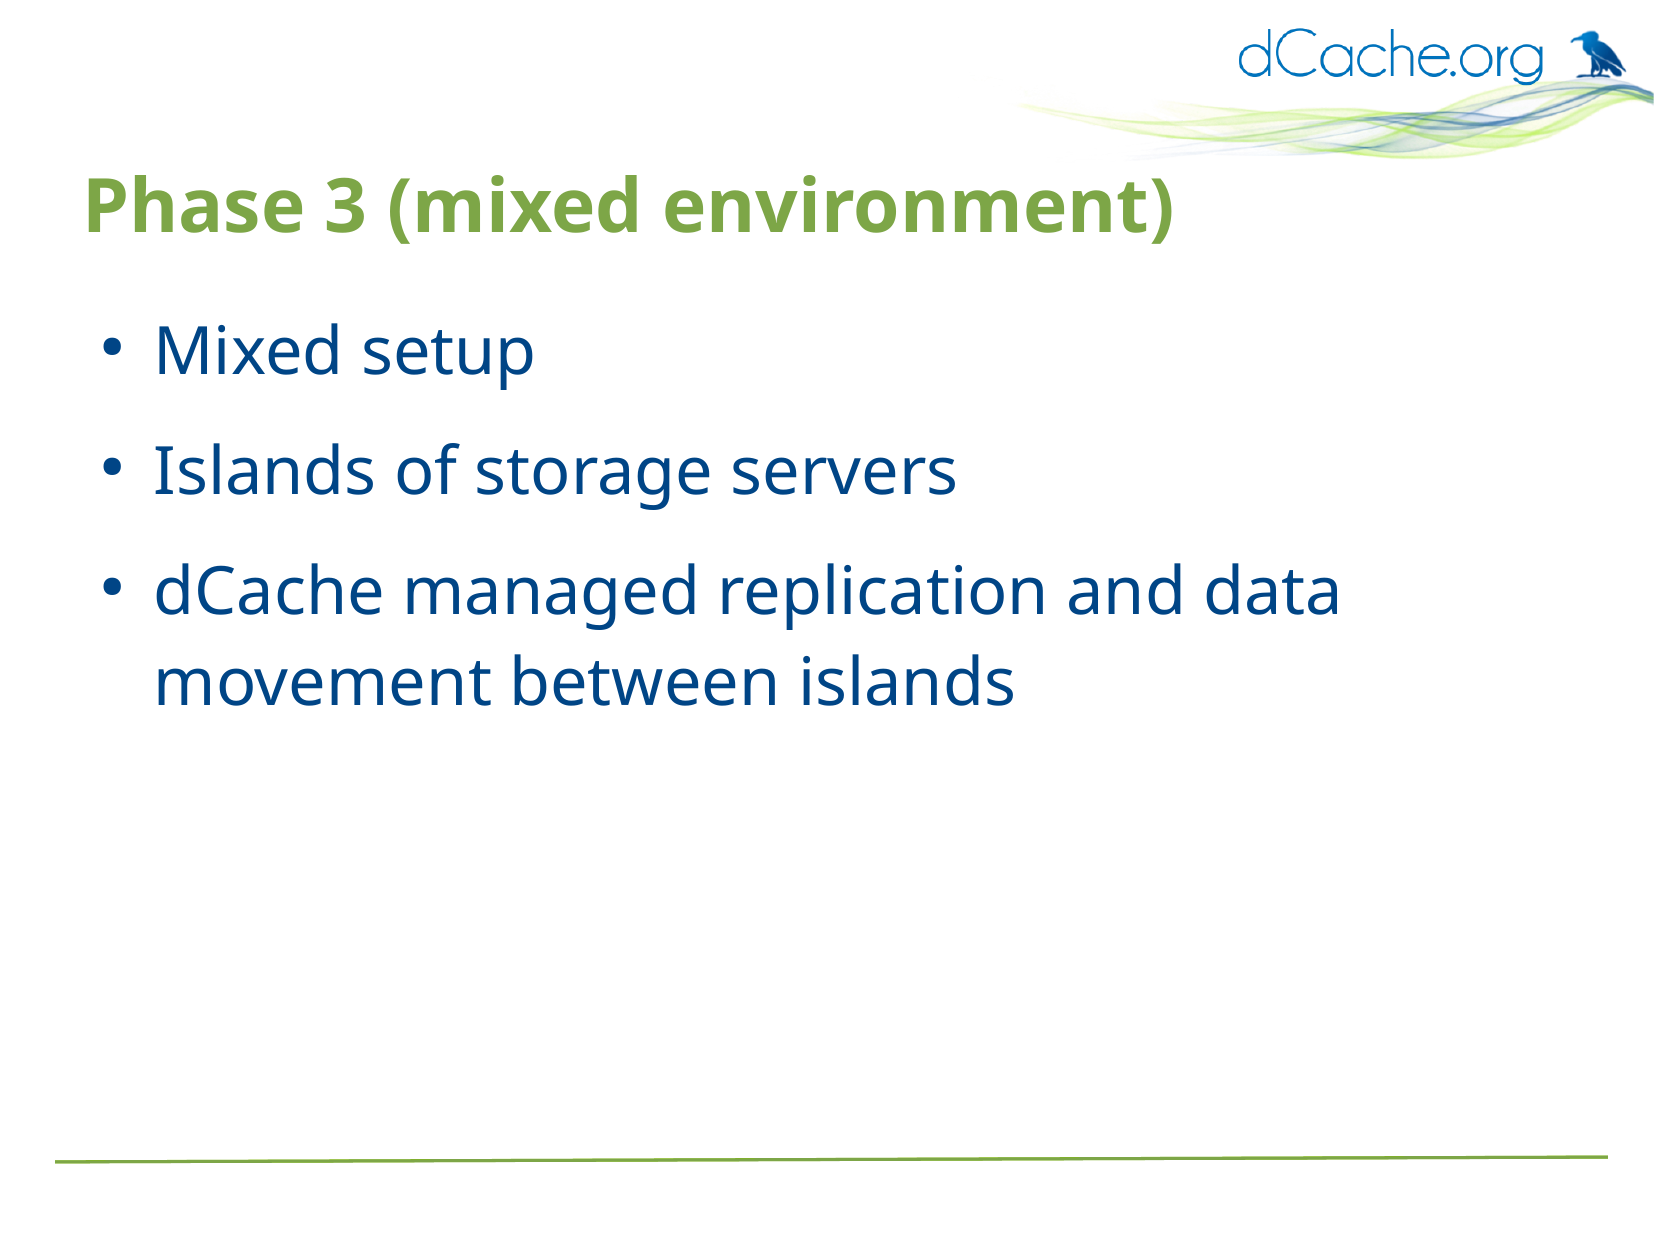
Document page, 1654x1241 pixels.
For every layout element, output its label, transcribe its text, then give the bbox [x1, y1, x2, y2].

picture [956, 16, 1654, 169]
title Phase 3 (mixed environment) [82, 155, 1605, 252]
list Mixed setup Islands of storage servers dCache managed replication and data movement between islands [82, 302, 1571, 1023]
